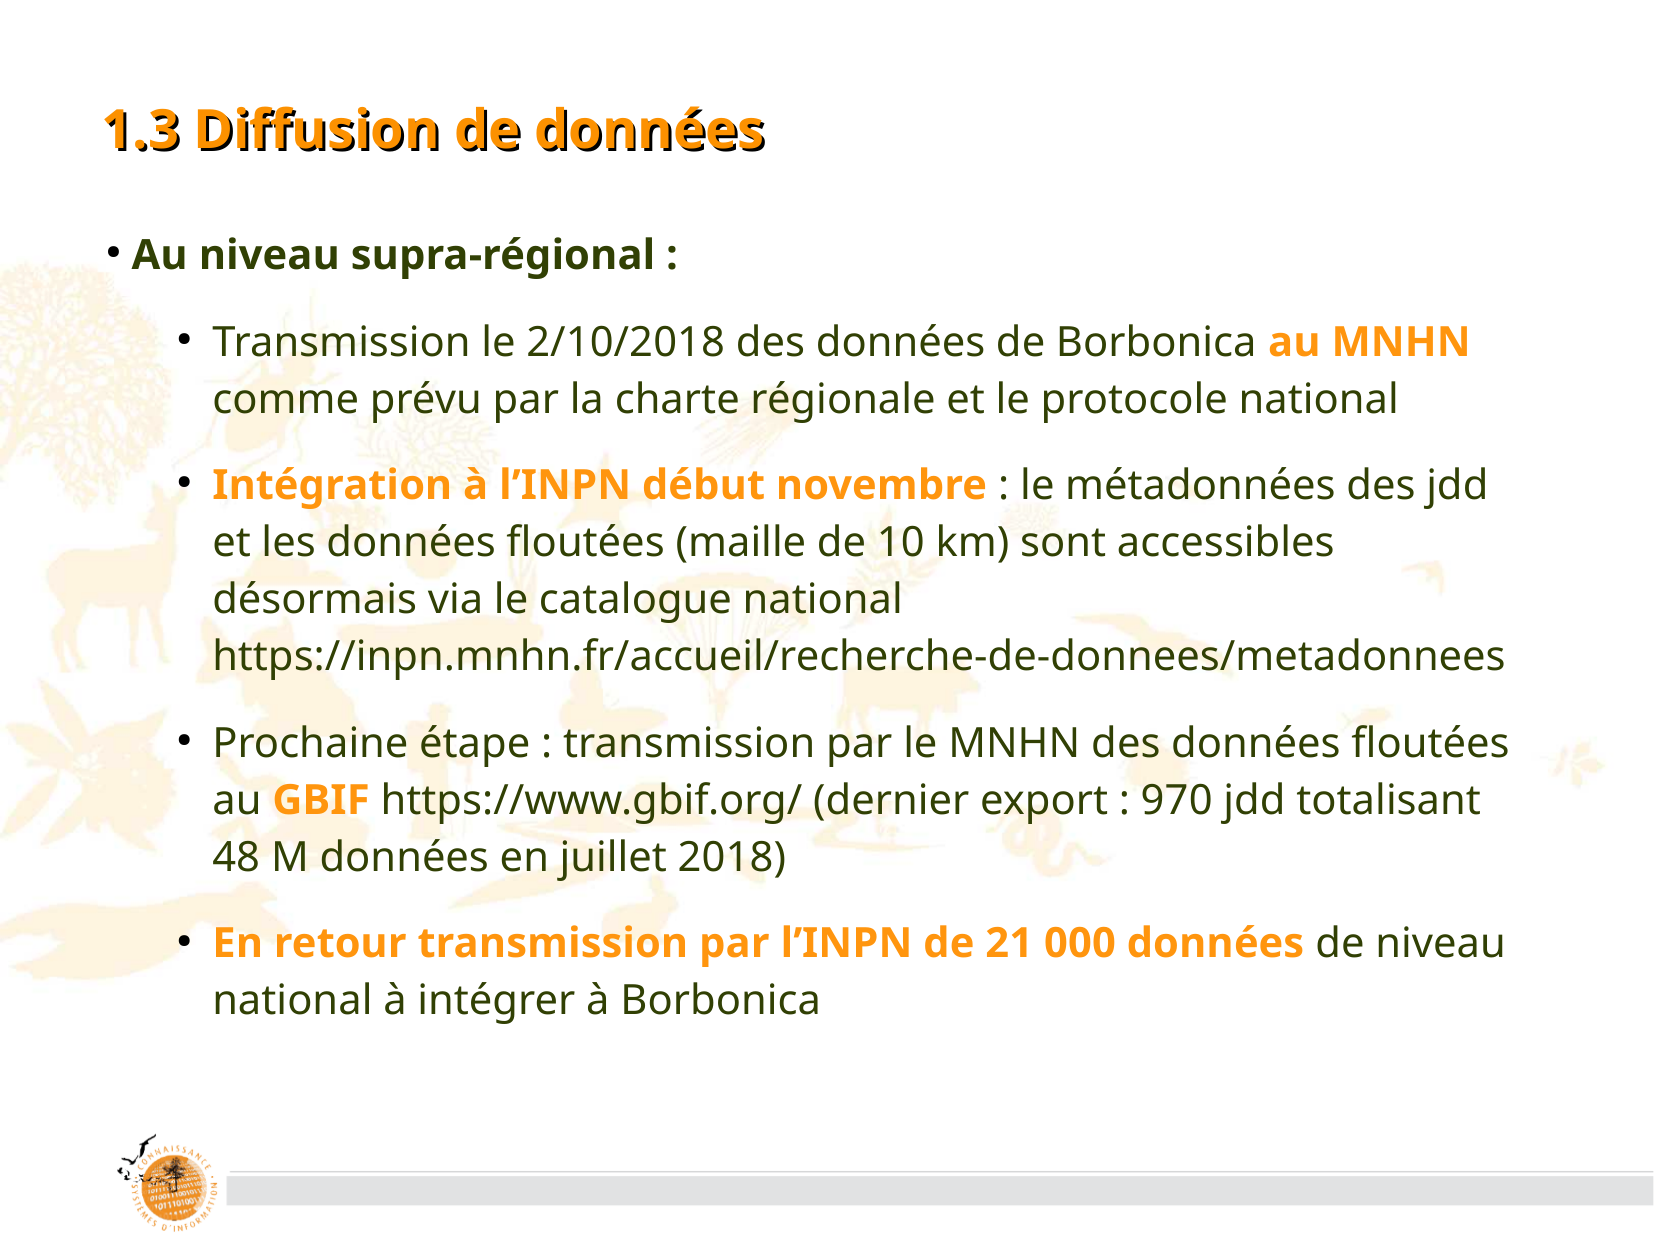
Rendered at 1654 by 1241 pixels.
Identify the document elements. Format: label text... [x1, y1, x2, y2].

picture [0, 0, 1654, 1241]
subtitle Au niveau supra-régional : Transmission le 2/10/2018 des données de Borbonica au MNHN comme prévu par la charte régionale et le protocole national Intégration à l’INPN début novembre : le métadonnées des jdd et les données floutées (maille de 10 km) sont accessibles désormais via le catalogue national https://inpn.mnhn.fr/accueil/recherche-de-donnees/metadonnees Prochaine étape : transmission par le MNHN des données floutées au GBIF https://www.gbif.org/ (dernier export : 970 jdd totalisant 48 M données en juillet 2018) En retour transmission par l’INPN de 21 000 données de niveau national à intégrer à Borbonica [106, 189, 1536, 1063]
title 1.3 Diffusion de données [82, 49, 1571, 207]
